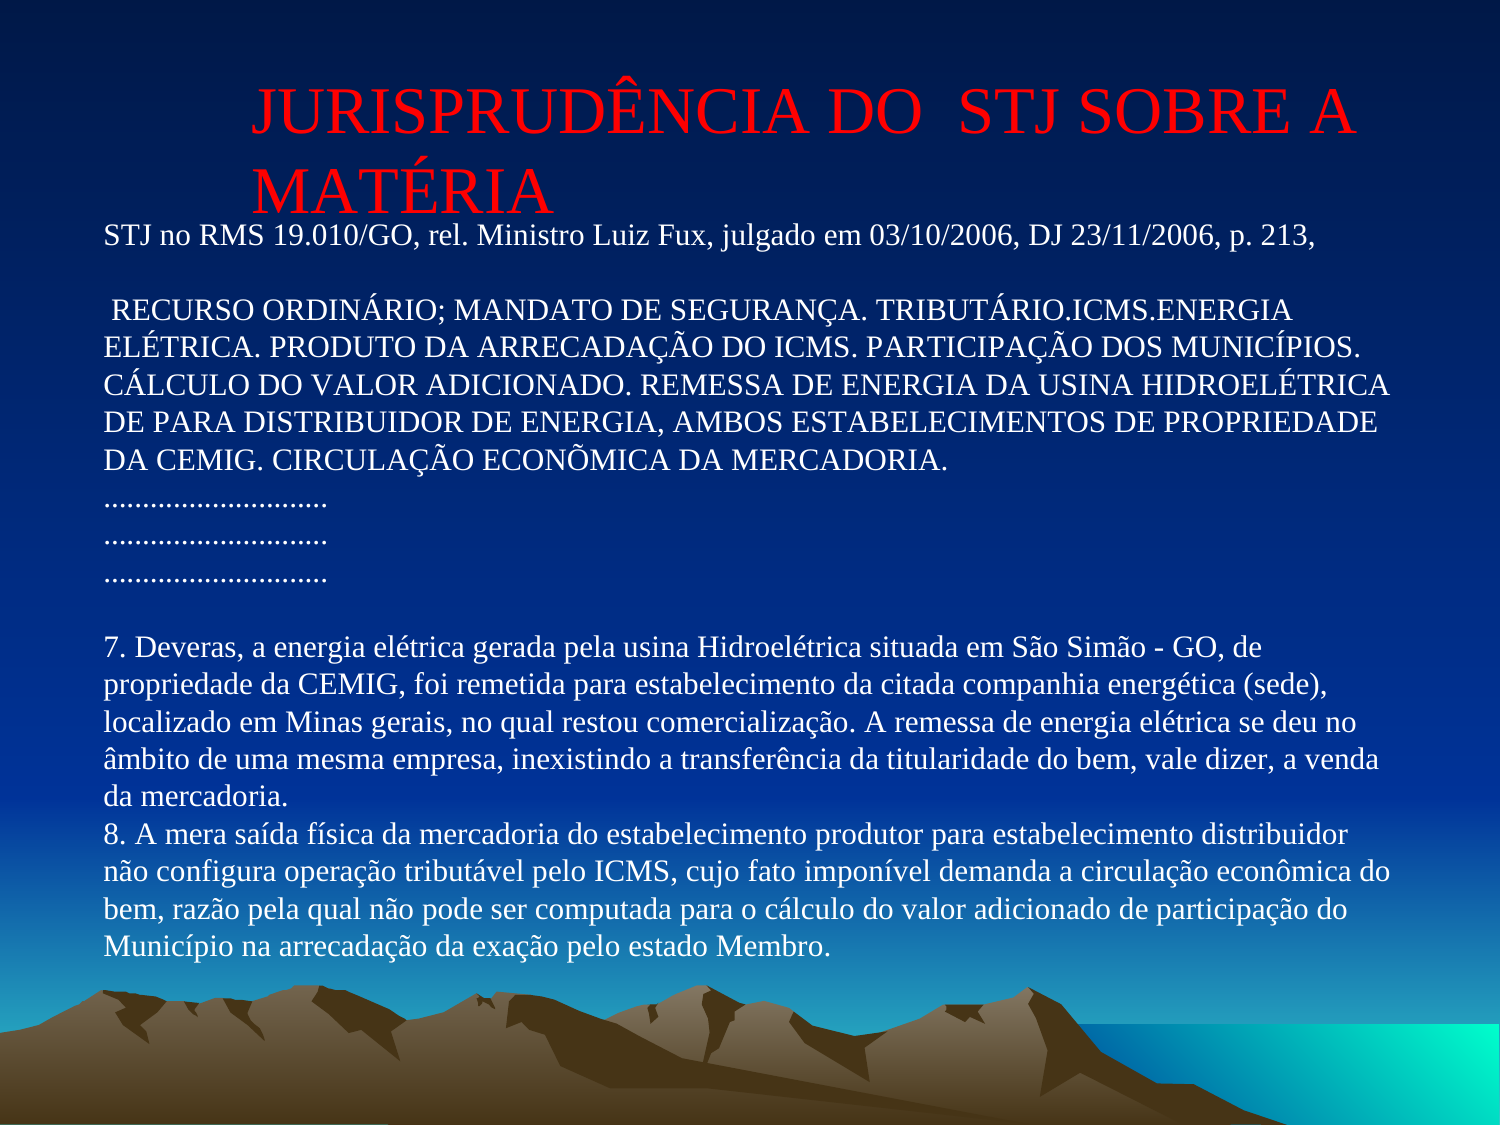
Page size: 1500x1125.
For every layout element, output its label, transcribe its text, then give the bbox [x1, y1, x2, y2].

text_box JURISPRUDÊNCIA DO STJ SOBRE A MATÉRIA [236, 59, 1388, 206]
text_box STJ no RMS 19.010/GO, rel. Ministro Luiz Fux, julgado em 03/10/2006, DJ 23/11/2006, p. 213, RECURSO ORDINÁRIO; MANDATO DE SEGURANÇA. TRIBUTÁRIO.ICMS.ENERGIA ELÉTRICA. PRODUTO DA ARRECADAÇÃO DO ICMS. PARTICIPAÇÃO DOS MUNICÍPIOS. CÁLCULO DO VALOR ADICIONADO. REMESSA DE ENERGIA DA USINA HIDROELÉTRICA DE PARA DISTRIBUIDOR DE ENERGIA, AMBOS ESTABELECIMENTOS DE PROPRIEDADE DA CEMIG. CIRCULAÇÃO ECONÕMICA DA MERCADORIA. ............................. ............................. ............................. 7. Deveras, a energia elétrica gerada pela usina Hidroelétrica situada em São Simão - GO, de propriedade da CEMIG, foi remetida para estabelecimento da citada companhia energética (sede), localizado em Minas gerais, no qual restou comercialização. A remessa de energia elétrica se deu no âmbito de uma mesma empresa, inexistindo a transferência da titularidade do bem, vale dizer, a venda da mercadoria. 8. A mera saída física da mercadoria do estabelecimento produtor para estabelecimento distribuidor não configura operação tributável pelo ICMS, cujo fato imponível demanda a circulação econômica do bem, razão pela qual não pode ser computada para o cálculo do valor adicionado de participação do Município na arrecadação da exação pelo estado Membro. [88, 206, 1418, 1028]
